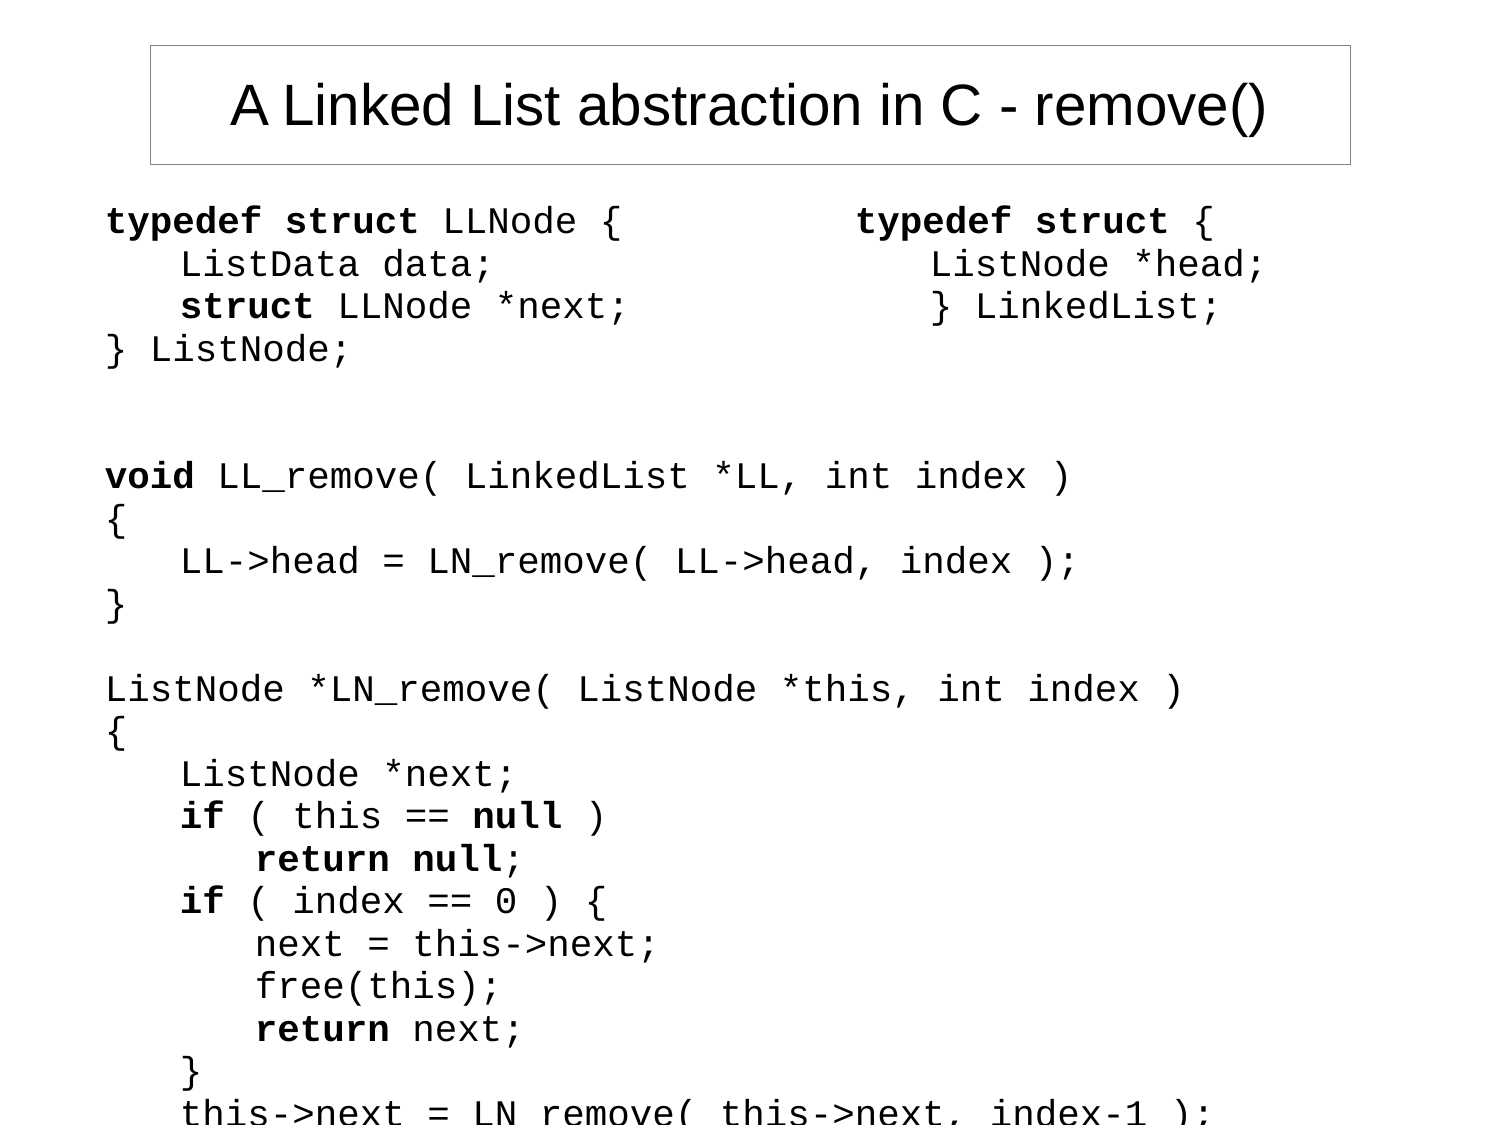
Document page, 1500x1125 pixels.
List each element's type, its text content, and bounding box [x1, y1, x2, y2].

text_box A Linked List abstraction in C - remove() [150, 45, 1351, 165]
text_box typedef struct LLNode { typedef struct { ListData data; ListNode *head; struct LLNode *next; } LinkedList; } ListNode; void LL_remove( LinkedList *LL, int index ) { LL->head = LN_remove( LL->head, index ); } ListNode *LN_remove( ListNode *this, int index ) { ListNode *next; if ( this == null ) return null; if ( index == 0 ) { next = this->next; free(this); return next; } this->next = LN_remove( this->next, index-1 ); return this; } [90, 195, 1441, 1110]
